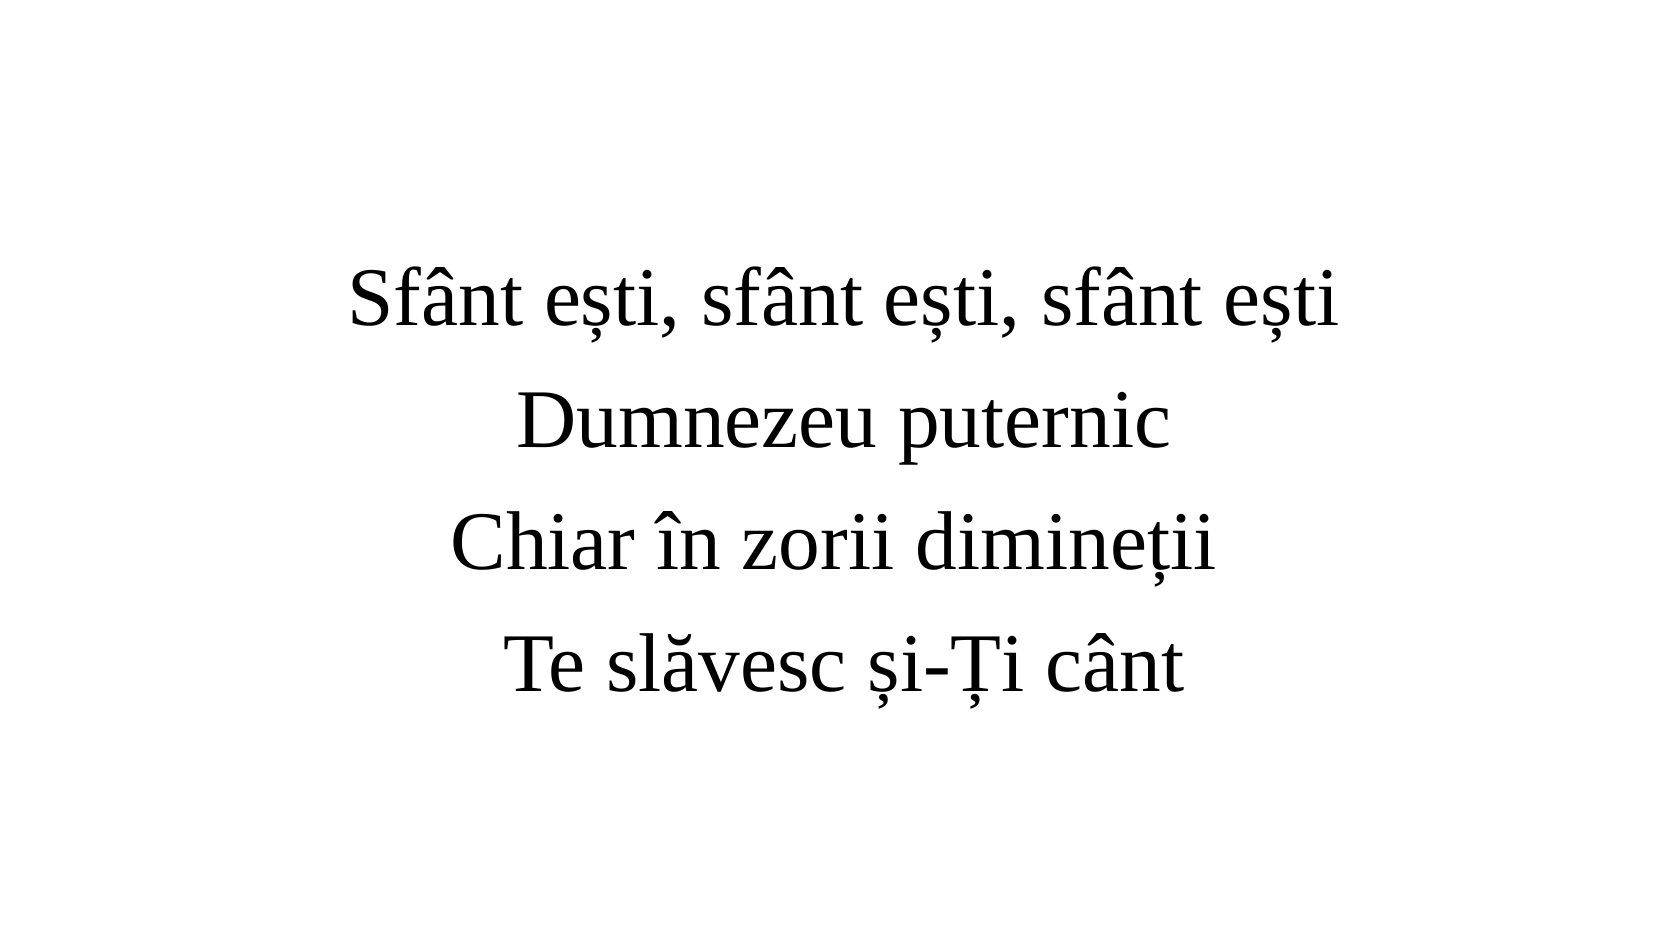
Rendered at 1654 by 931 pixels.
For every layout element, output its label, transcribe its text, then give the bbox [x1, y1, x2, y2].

subtitle Sfânt ești, sfânt ești, sfânt ești Dumnezeu puternic Chiar în zorii dimineții Te slăvesc și-Ți cânt [153, 242, 1536, 709]
